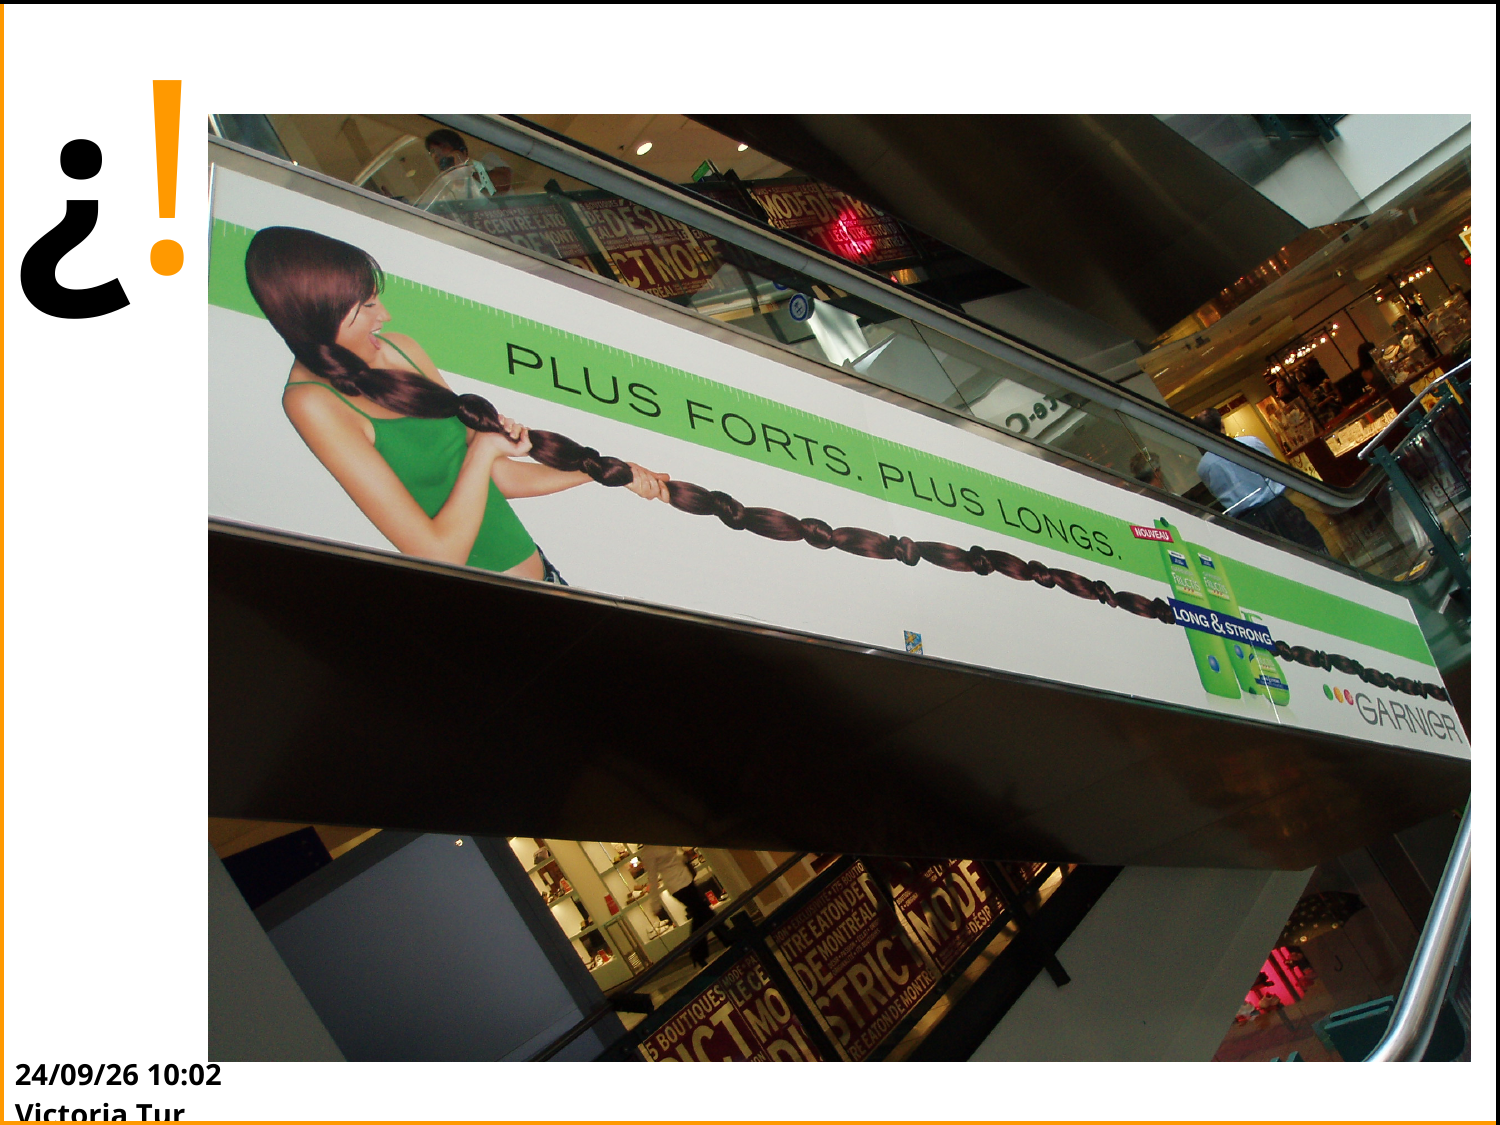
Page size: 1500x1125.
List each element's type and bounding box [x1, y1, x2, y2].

picture [208, 114, 1471, 1062]
